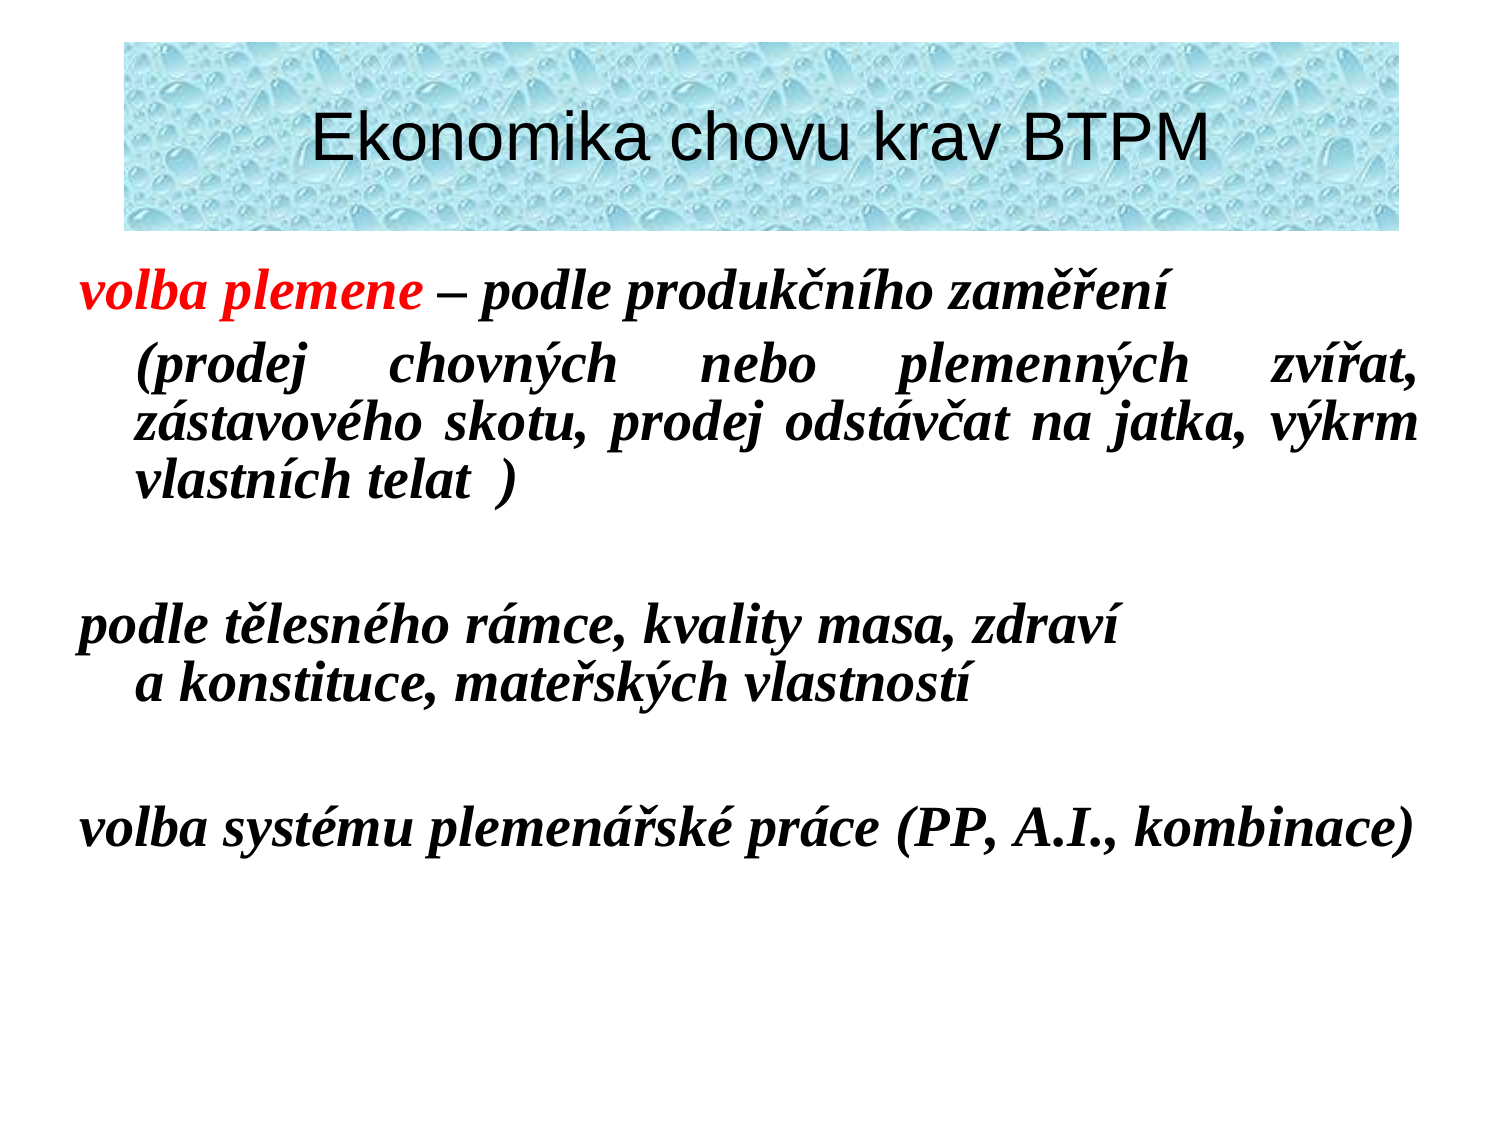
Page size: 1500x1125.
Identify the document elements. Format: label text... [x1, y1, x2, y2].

list volba plemene – podle produkčního zaměření (prodej chovných nebo plemenných zvířat, zástavového skotu, prodej odstávčat na jatka, výkrm vlastních telat ) podle tělesného rámce, kvality masa, zdraví a konstituce, mateřských vlastností volba systému plemenářské práce (PP, A.I., kombinace) [64, 255, 1436, 1125]
title Ekonomika chovu krav BTPM [123, 42, 1399, 231]
